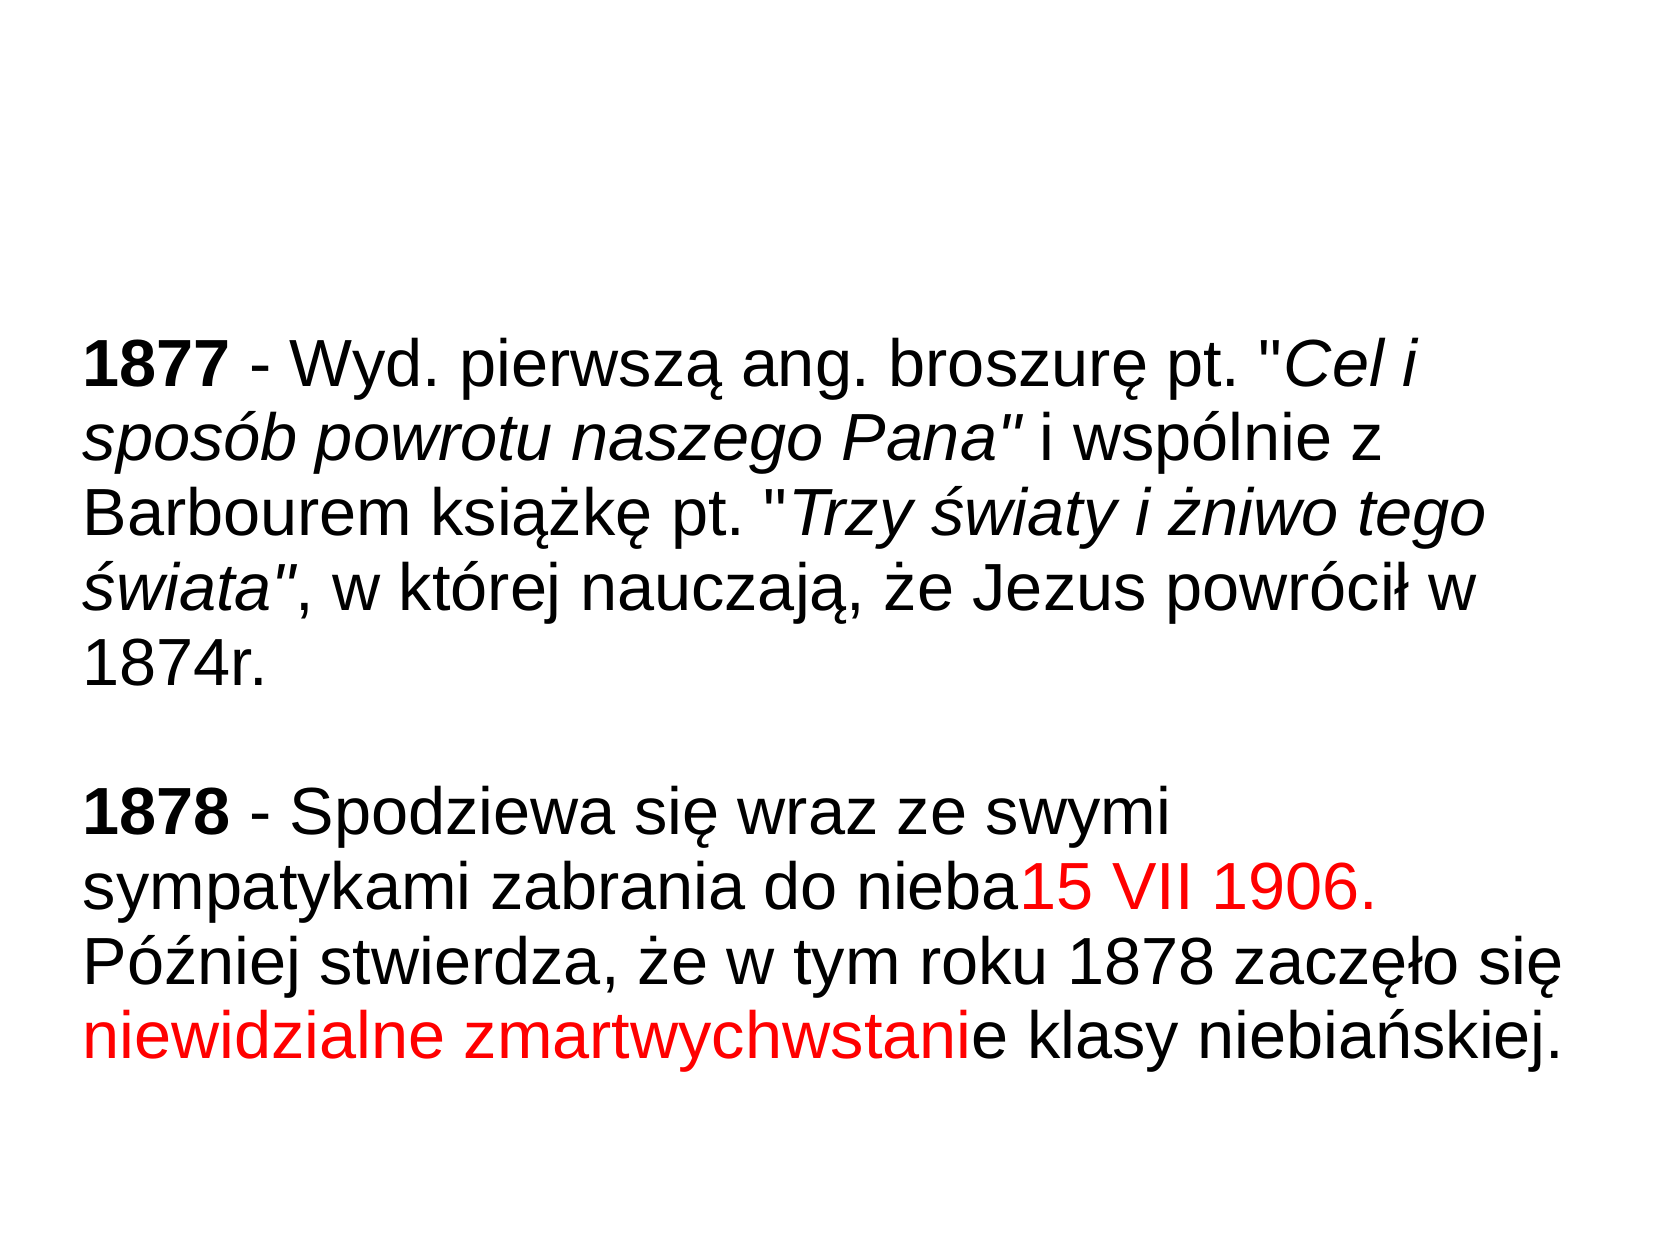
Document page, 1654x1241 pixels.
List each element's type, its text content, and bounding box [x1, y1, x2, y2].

subtitle 1877 - Wyd. pierwszą ang. broszurę pt. "Cel i sposób powrotu naszego Pana" i wspólnie z Barbourem książkę pt. "Trzy światy i żniwo tego świata", w której nauczają, że Jezus powrócił w 1874r. 1878 - Spodziewa się wraz ze swymi sympatykami zabrania do nieba15 VII 1906. Później stwierdza, że w tym roku 1878 zaczęło się niewidzialne zmartwychwstanie klasy niebiańskiej. [82, 297, 1571, 1102]
